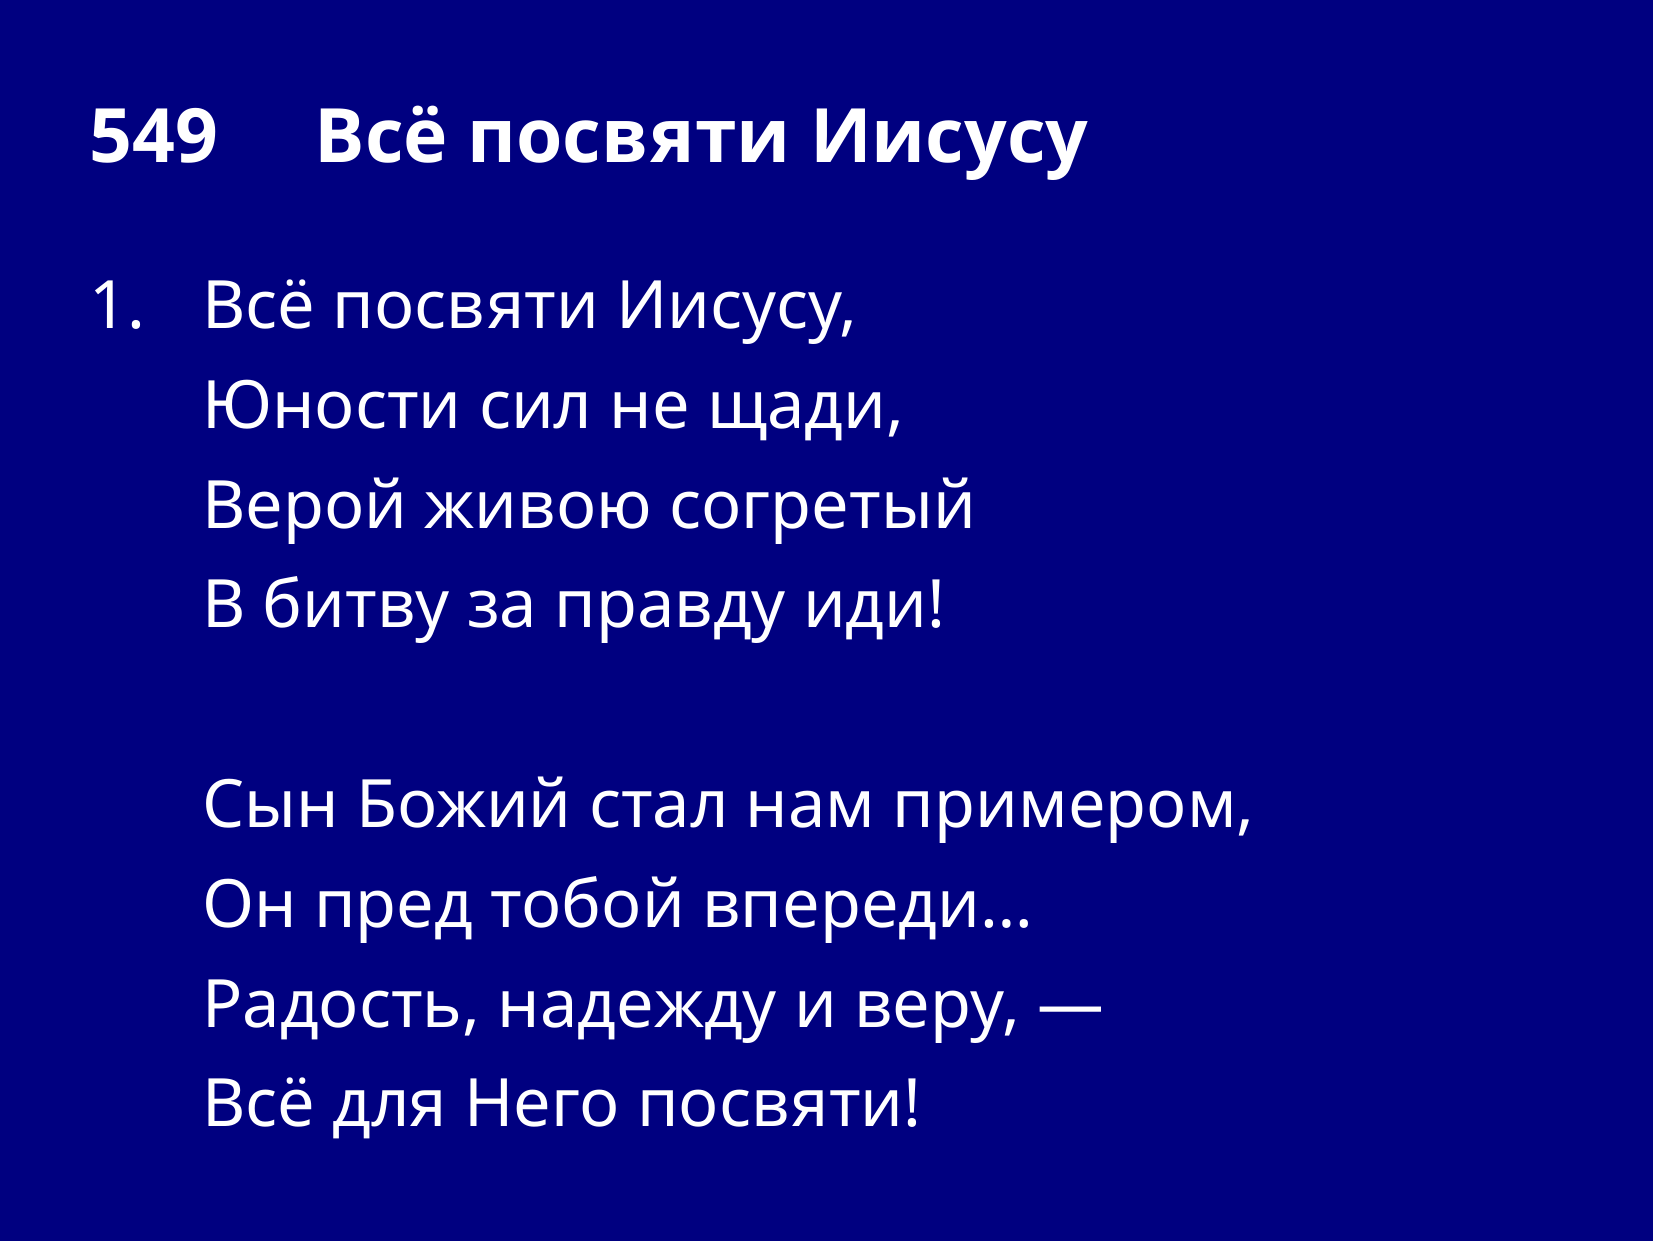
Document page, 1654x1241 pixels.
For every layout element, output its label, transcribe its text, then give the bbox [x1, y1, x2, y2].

text_box 549 Всё посвяти Иисусу [75, 75, 1576, 188]
text_box 1. Всё посвяти Иисусу, Юности сил не щади, Верой живою согретый В битву за правду иди! Сын Божий стал нам примером, Он пред тобой впереди… Радость, надежду и веру, — Всё для Него посвяти! [75, 188, 1576, 1163]
